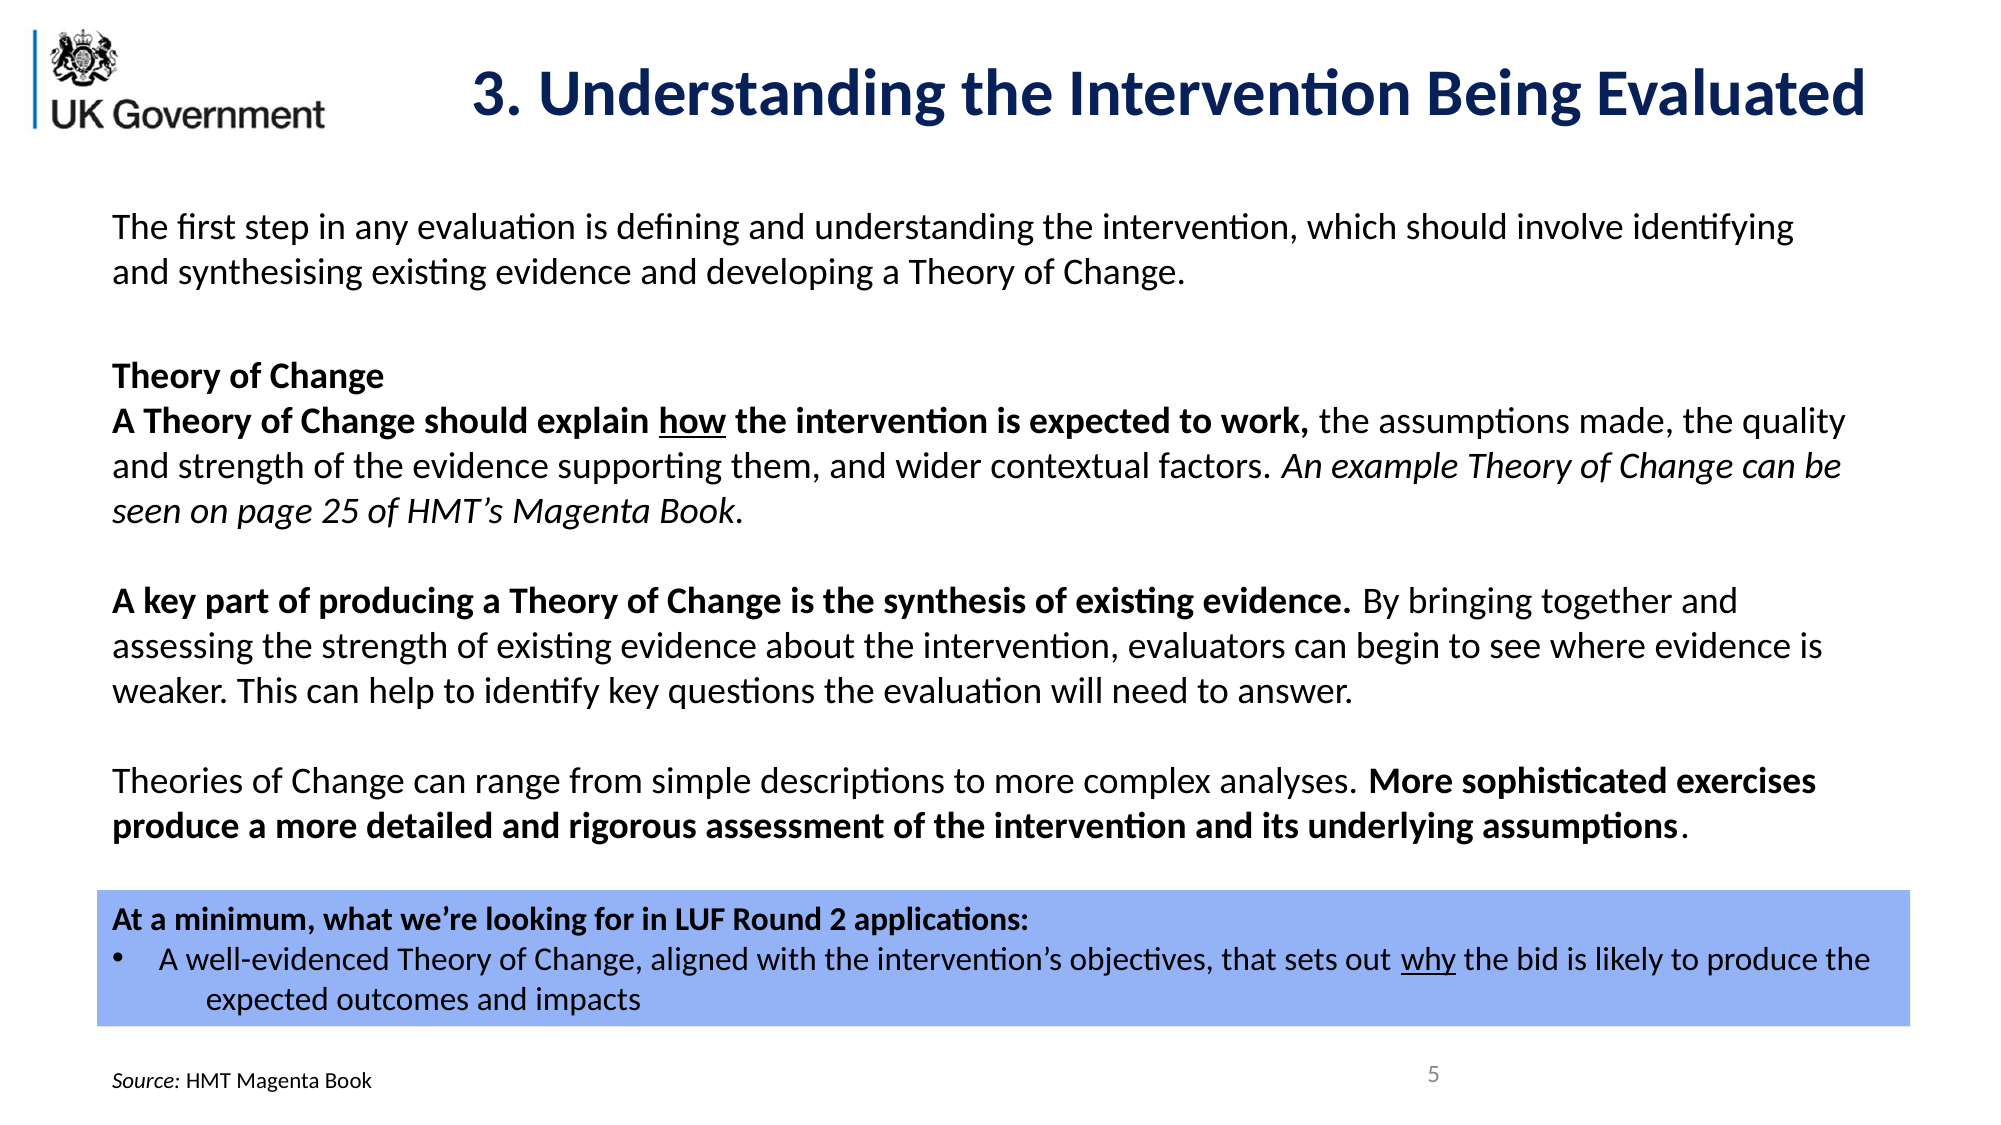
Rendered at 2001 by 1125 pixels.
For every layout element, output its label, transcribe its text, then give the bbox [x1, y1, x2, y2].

text_box 3. Understanding the Intervention Being Evaluated [456, 41, 1911, 138]
text_box The first step in any evaluation is defining and understanding the intervention, which should involve identifying and synthesising existing evidence and developing a Theory of Change. [97, 194, 1863, 301]
text_box At a minimum, what we’re looking for in LUF Round 2 applications: A well-evidenced Theory of Change, aligned with the intervention’s objectives, that sets out why the bid is likely to produce the expected outcomes and impacts [97, 890, 1911, 1027]
text_box 5 [1412, 1042, 1863, 1103]
text_box Source: HMT Magenta Book [97, 1057, 1097, 1101]
picture [19, 0, 363, 138]
text_box Theory of Change A Theory of Change should explain how the intervention is expected to work, the assumptions made, the quality and strength of the evidence supporting them, and wider contextual factors. An example Theory of Change can be seen on page 25 of HMT’s Magenta Book. A key part of producing a Theory of Change is the synthesis of existing evidence. By bringing together and assessing the strength of existing evidence about the intervention, evaluators can begin to see where evidence is weaker. This can help to identify key questions the evaluation will need to answer. Theories of Change can range from simple descriptions to more complex analyses. More sophisticated exercises produce a more detailed and rigorous assessment of the intervention and its underlying assumptions. [97, 343, 1863, 859]
